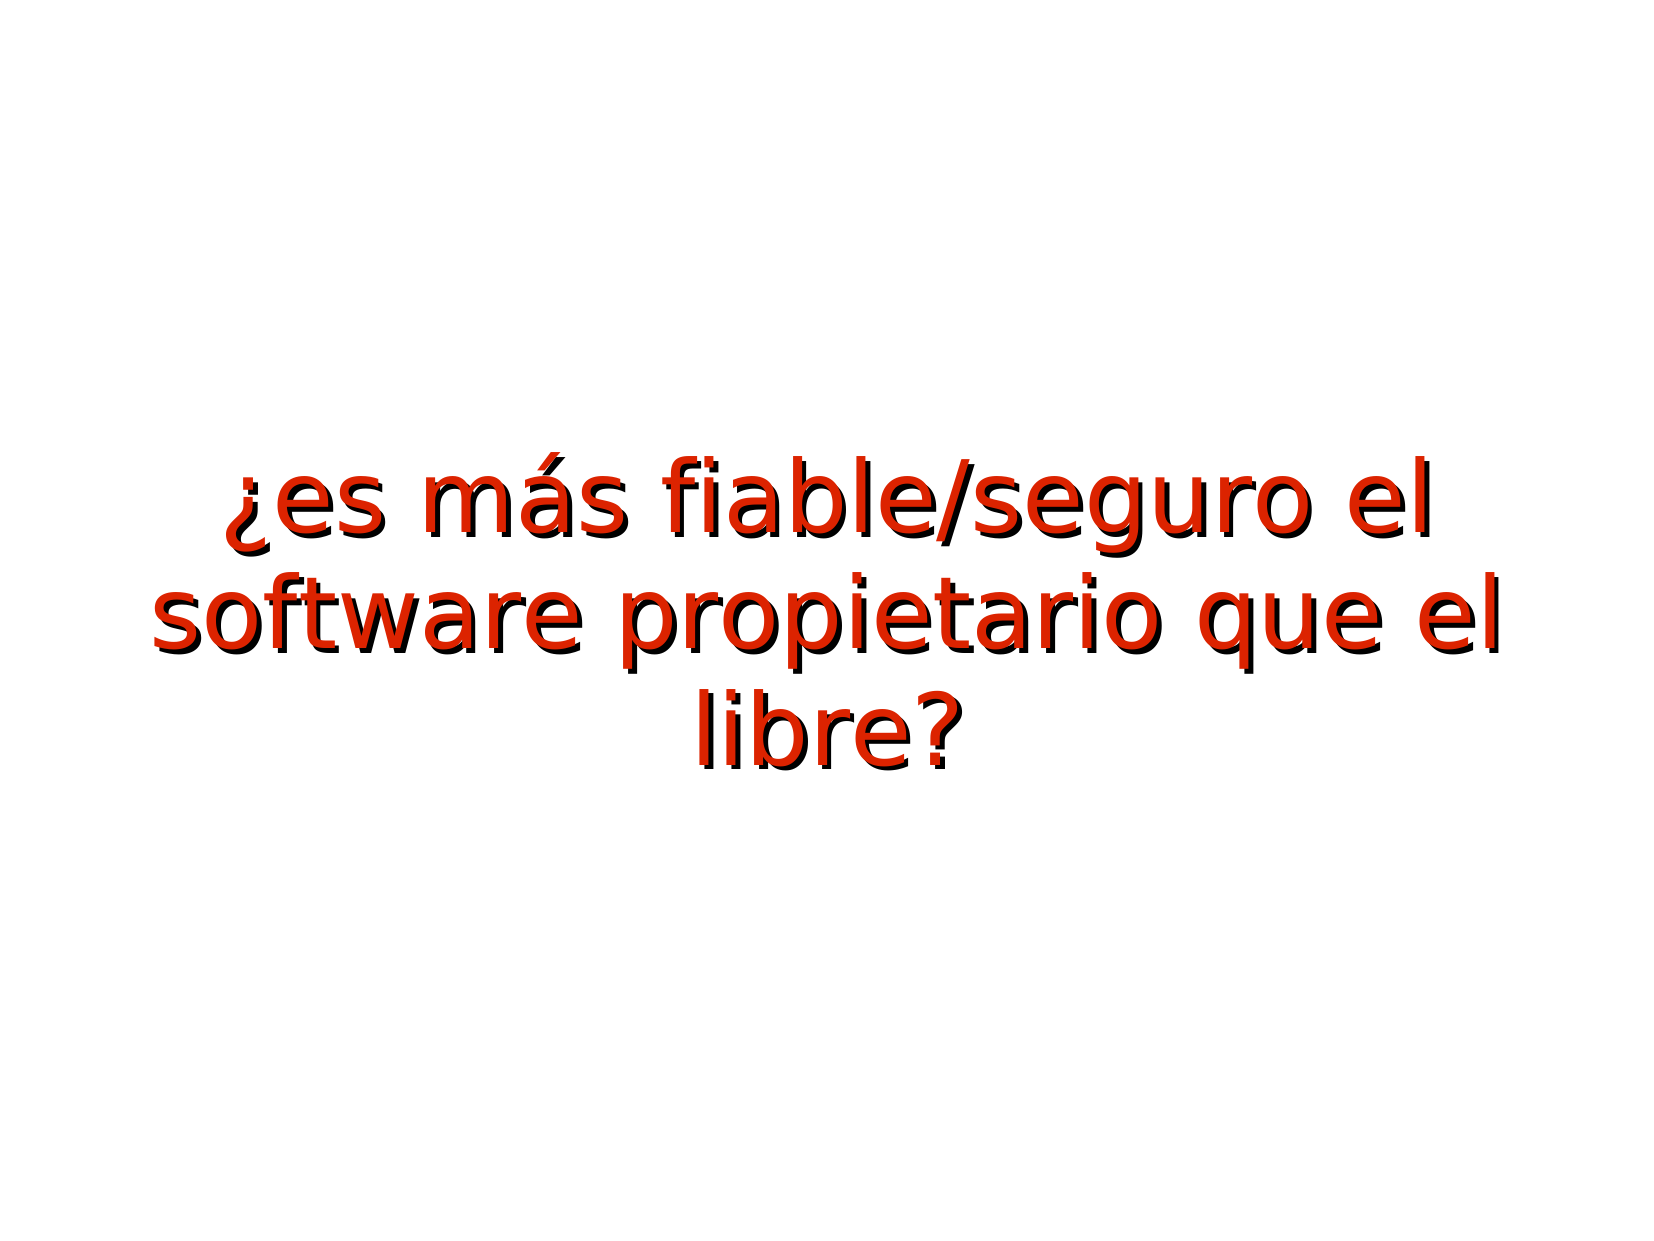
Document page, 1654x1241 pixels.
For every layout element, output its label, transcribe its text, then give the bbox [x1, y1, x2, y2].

title ¿es más fiable/seguro el software propietario que el libre? [121, 322, 1534, 906]
